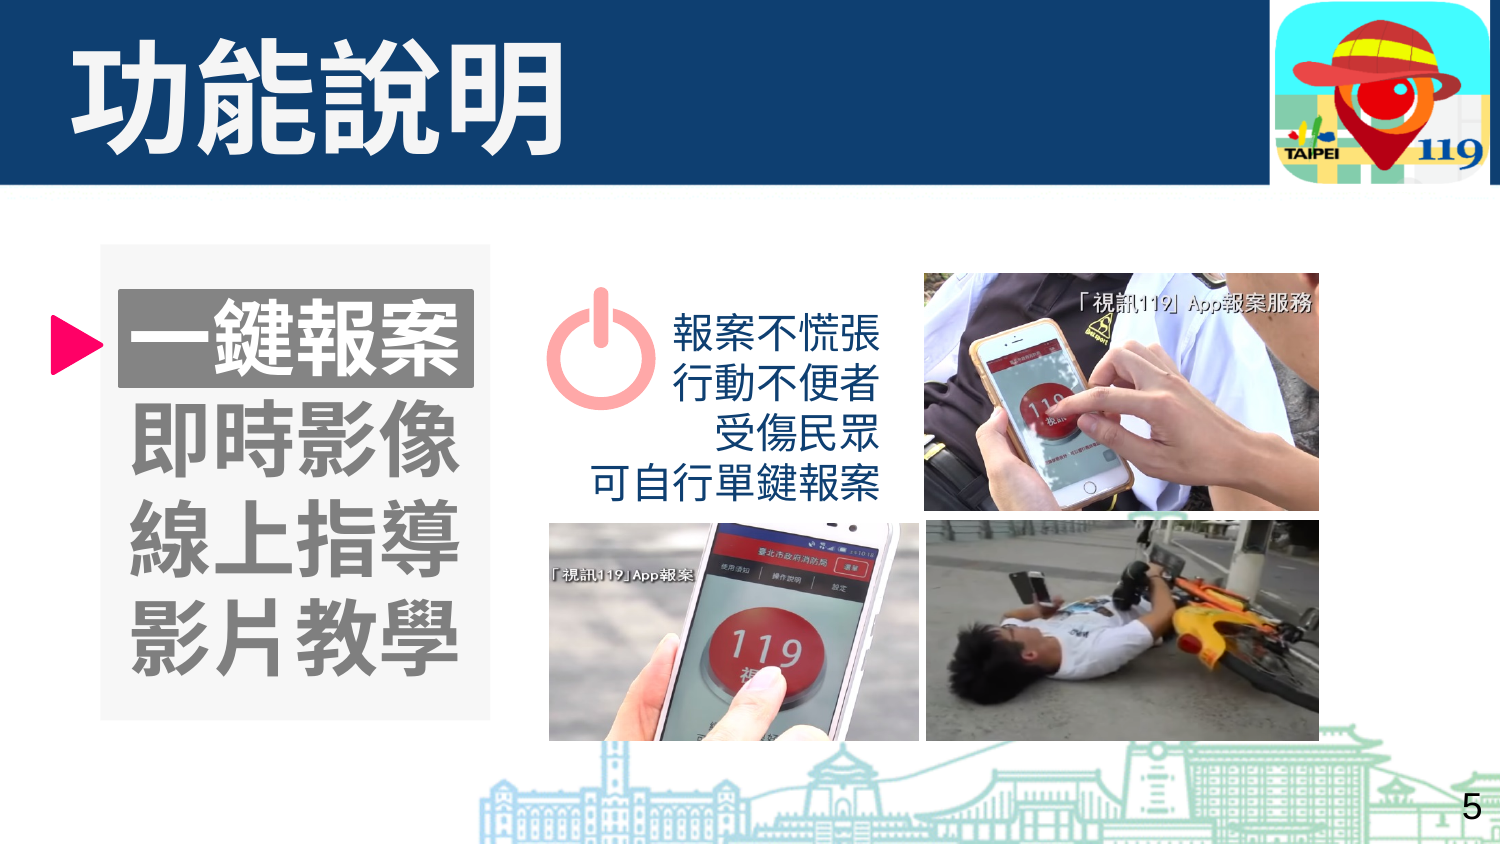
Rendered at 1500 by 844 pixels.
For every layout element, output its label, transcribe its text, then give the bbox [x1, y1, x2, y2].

picture [549, 523, 919, 741]
text_box 一鍵報案即時影像 線上指導影片教學 [100, 244, 490, 720]
picture [924, 273, 1319, 511]
picture [926, 520, 1319, 741]
text_box [546, 314, 574, 404]
text_box [593, 287, 609, 299]
text_box [53, 317, 102, 374]
text_box 報案不慌張 行動不便者 受傷民眾 可自行單鍵報案 [574, 299, 915, 514]
text_box 功能說明 [53, 12, 941, 162]
picture [1269, 0, 1491, 192]
text_box 5 [1446, 774, 1500, 836]
